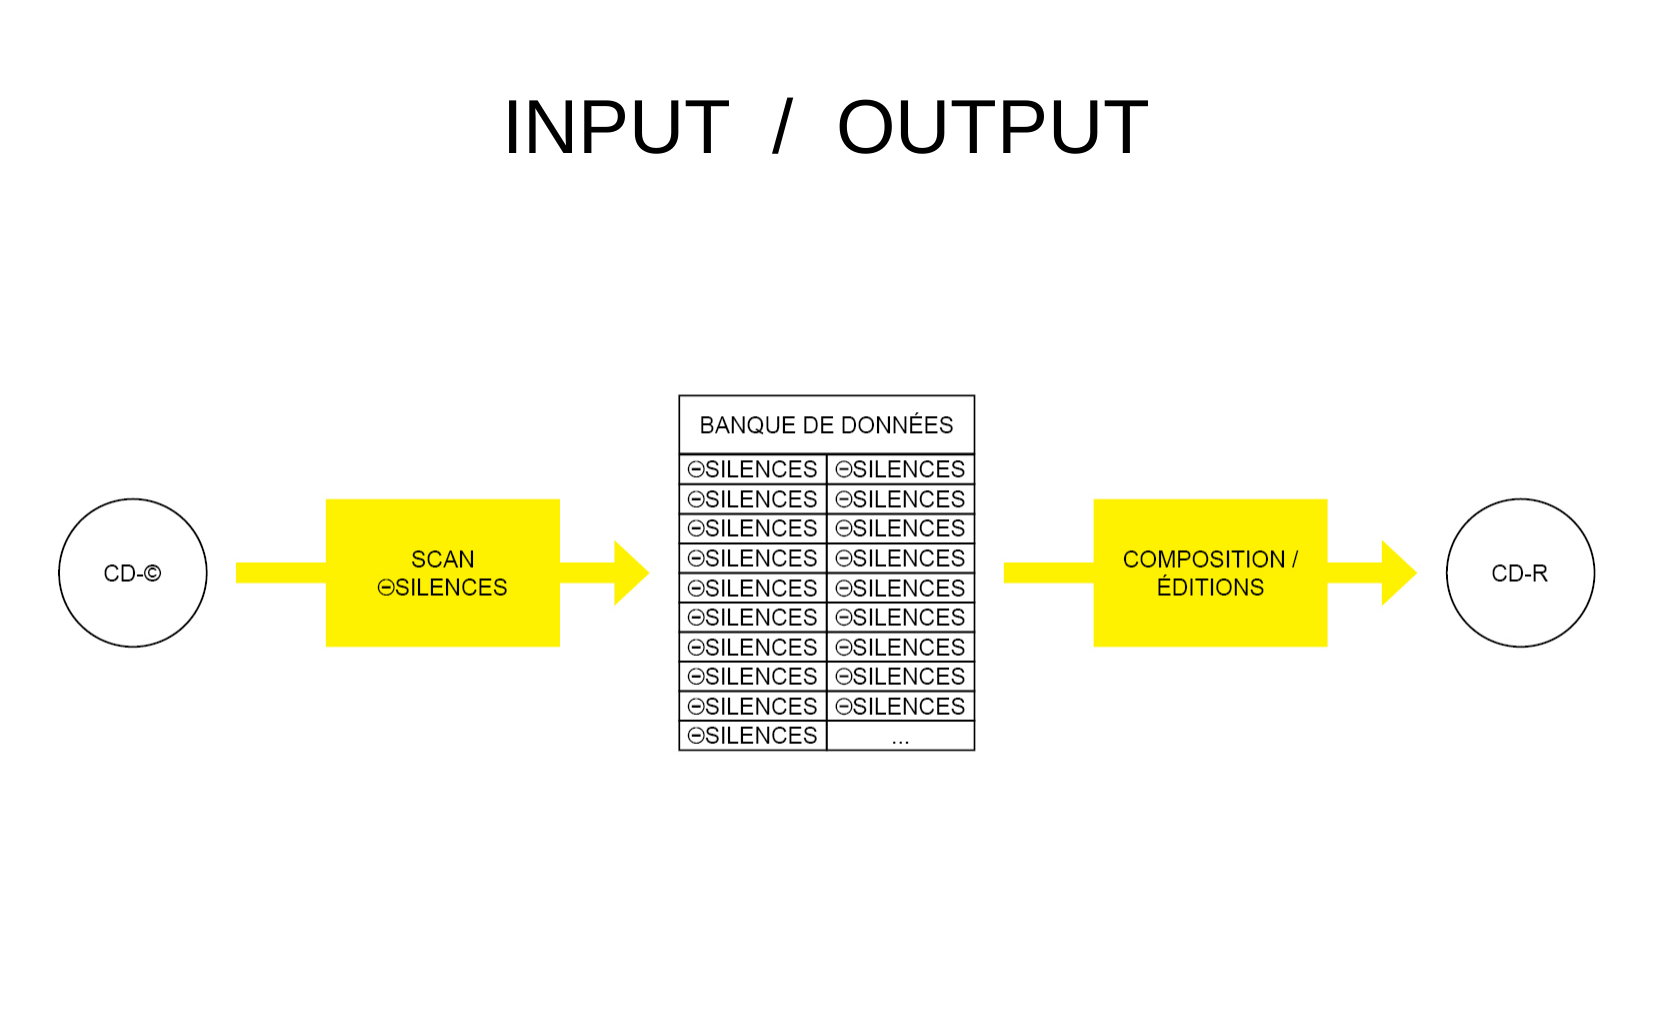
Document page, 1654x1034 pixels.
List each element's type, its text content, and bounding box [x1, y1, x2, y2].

picture [0, 100, 1654, 1034]
title INPUT / OUTPUT [82, 41, 1571, 214]
